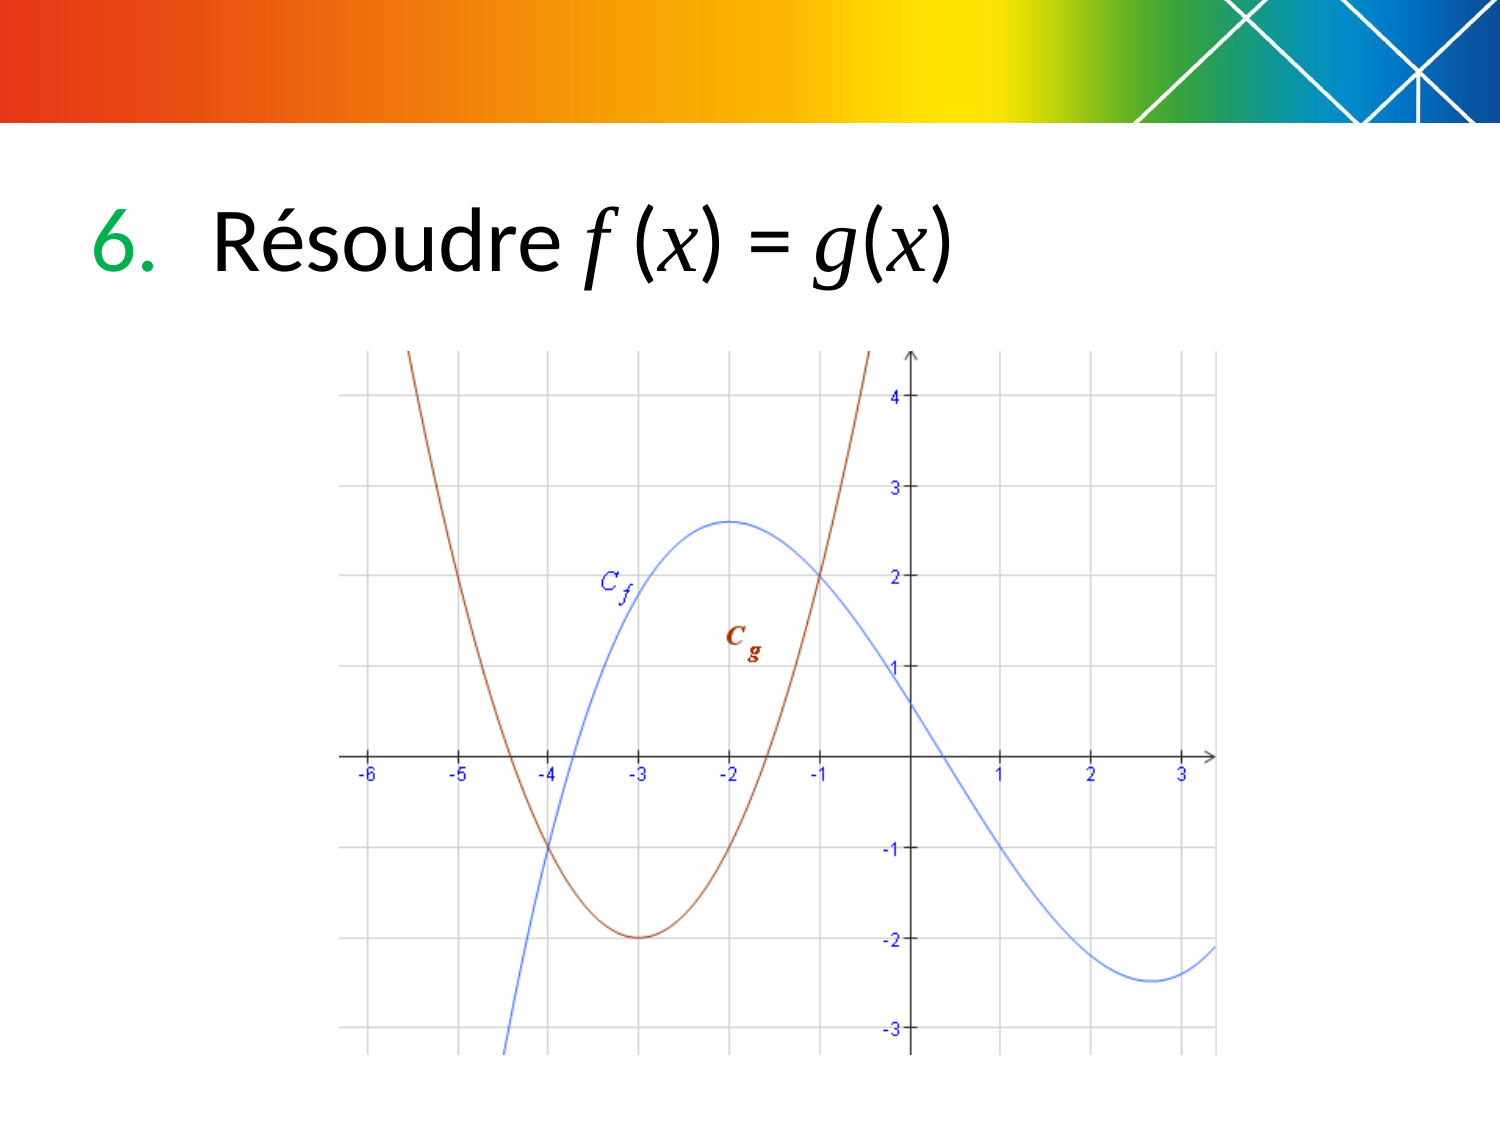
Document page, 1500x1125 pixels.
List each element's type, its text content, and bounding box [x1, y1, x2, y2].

picture [0, 0, 1359, 123]
picture [339, 351, 1217, 1055]
title Résoudre f (x) = g(x) [75, 163, 1426, 305]
picture [1340, 0, 1500, 123]
